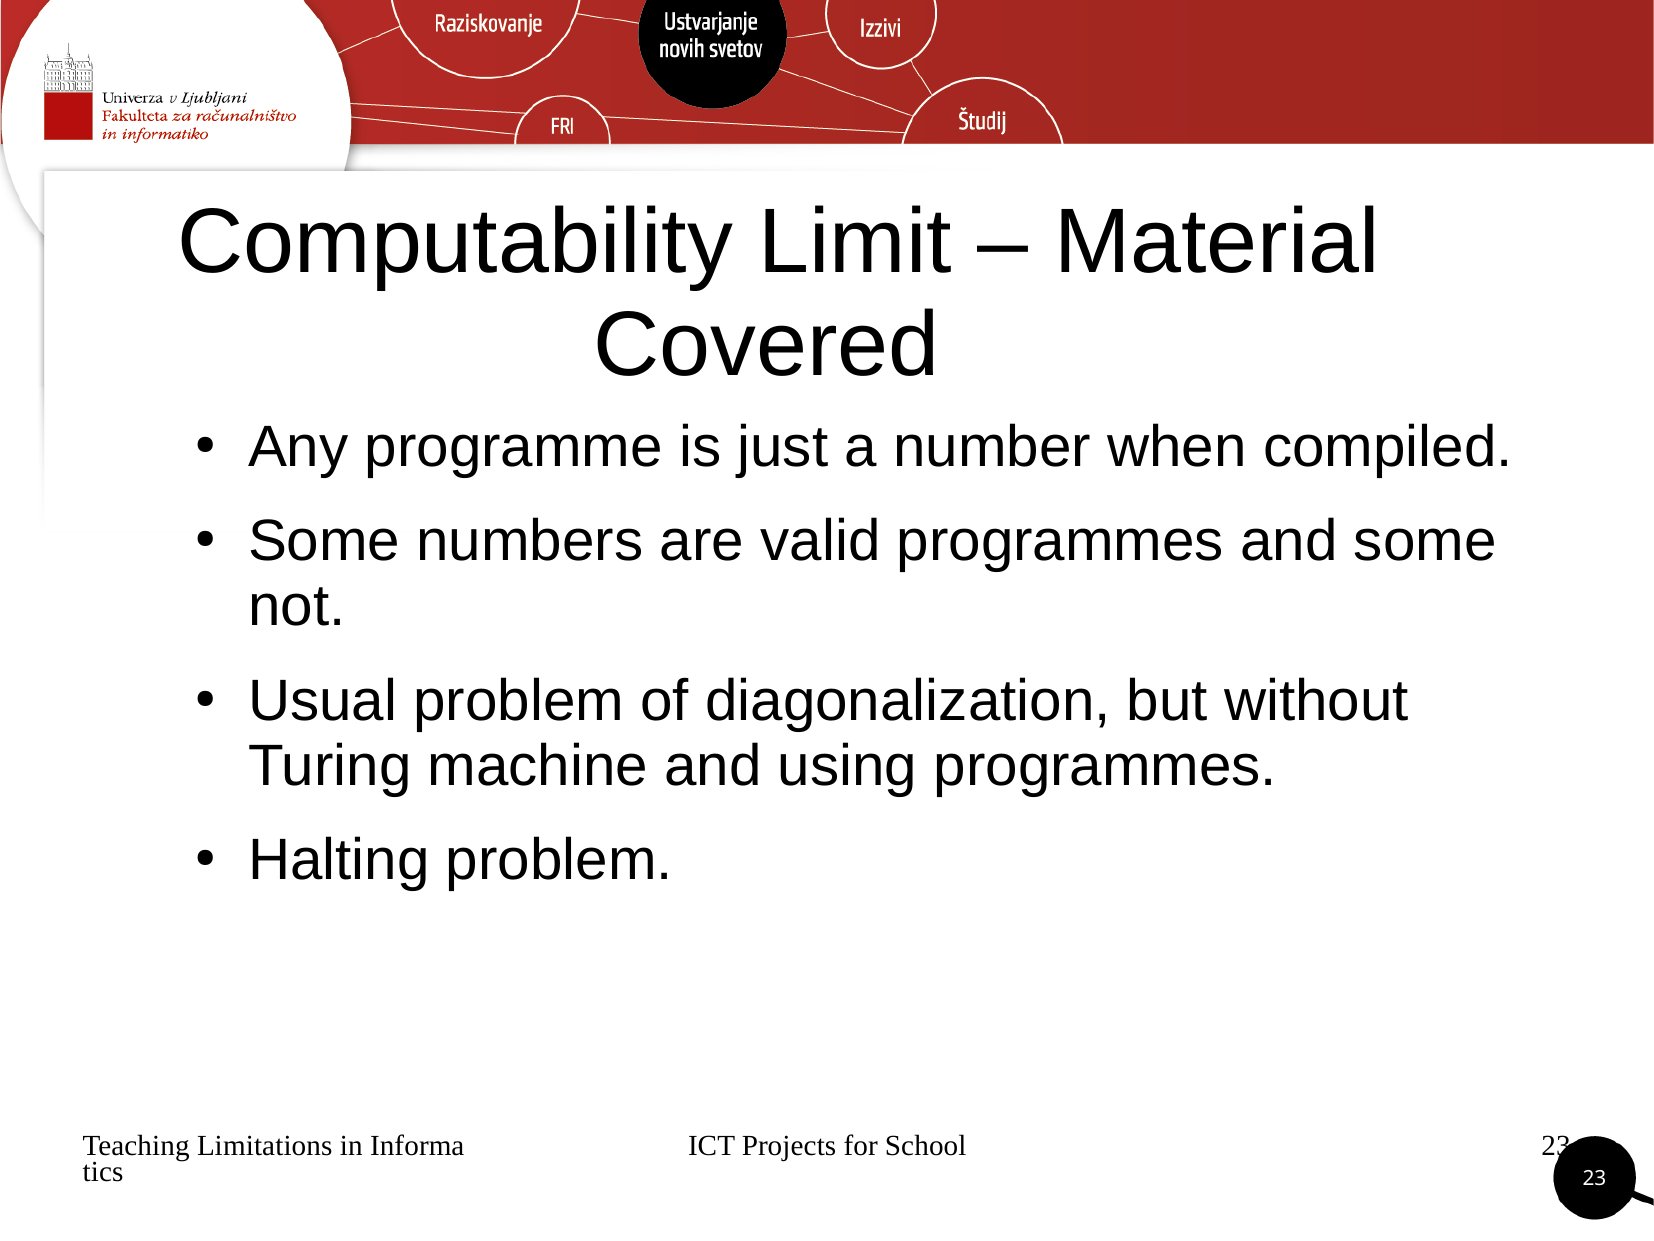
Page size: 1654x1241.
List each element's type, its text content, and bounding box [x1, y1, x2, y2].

text_box <številka> [1553, 1145, 1636, 1212]
list Any programme is just a number when compiled. Some numbers are valid programmes and some not. Usual problem of diagonalization, but without Turing machine and using programmes. Halting problem. [177, 413, 1548, 1052]
picture [0, 0, 1654, 1241]
title Computability Limit – Material Covered [35, 188, 1524, 397]
